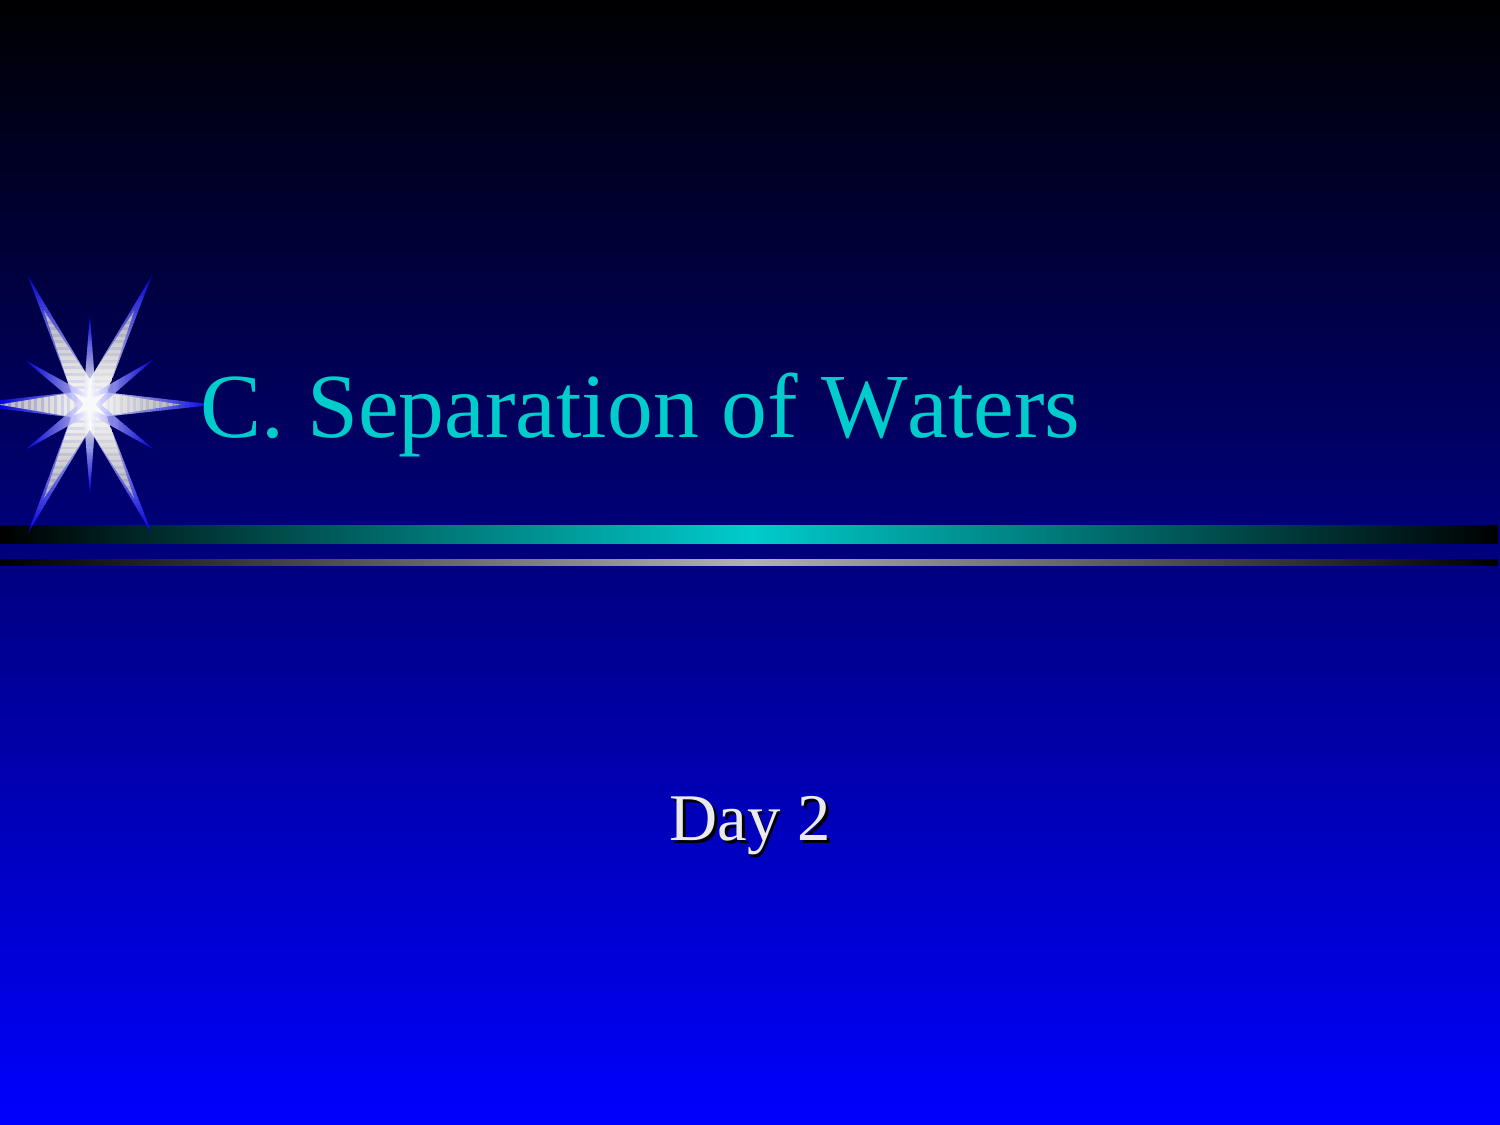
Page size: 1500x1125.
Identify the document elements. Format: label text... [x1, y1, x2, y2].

title C. Separation of Waters [200, 312, 1476, 501]
subtitle Day 2 [75, 637, 1425, 999]
